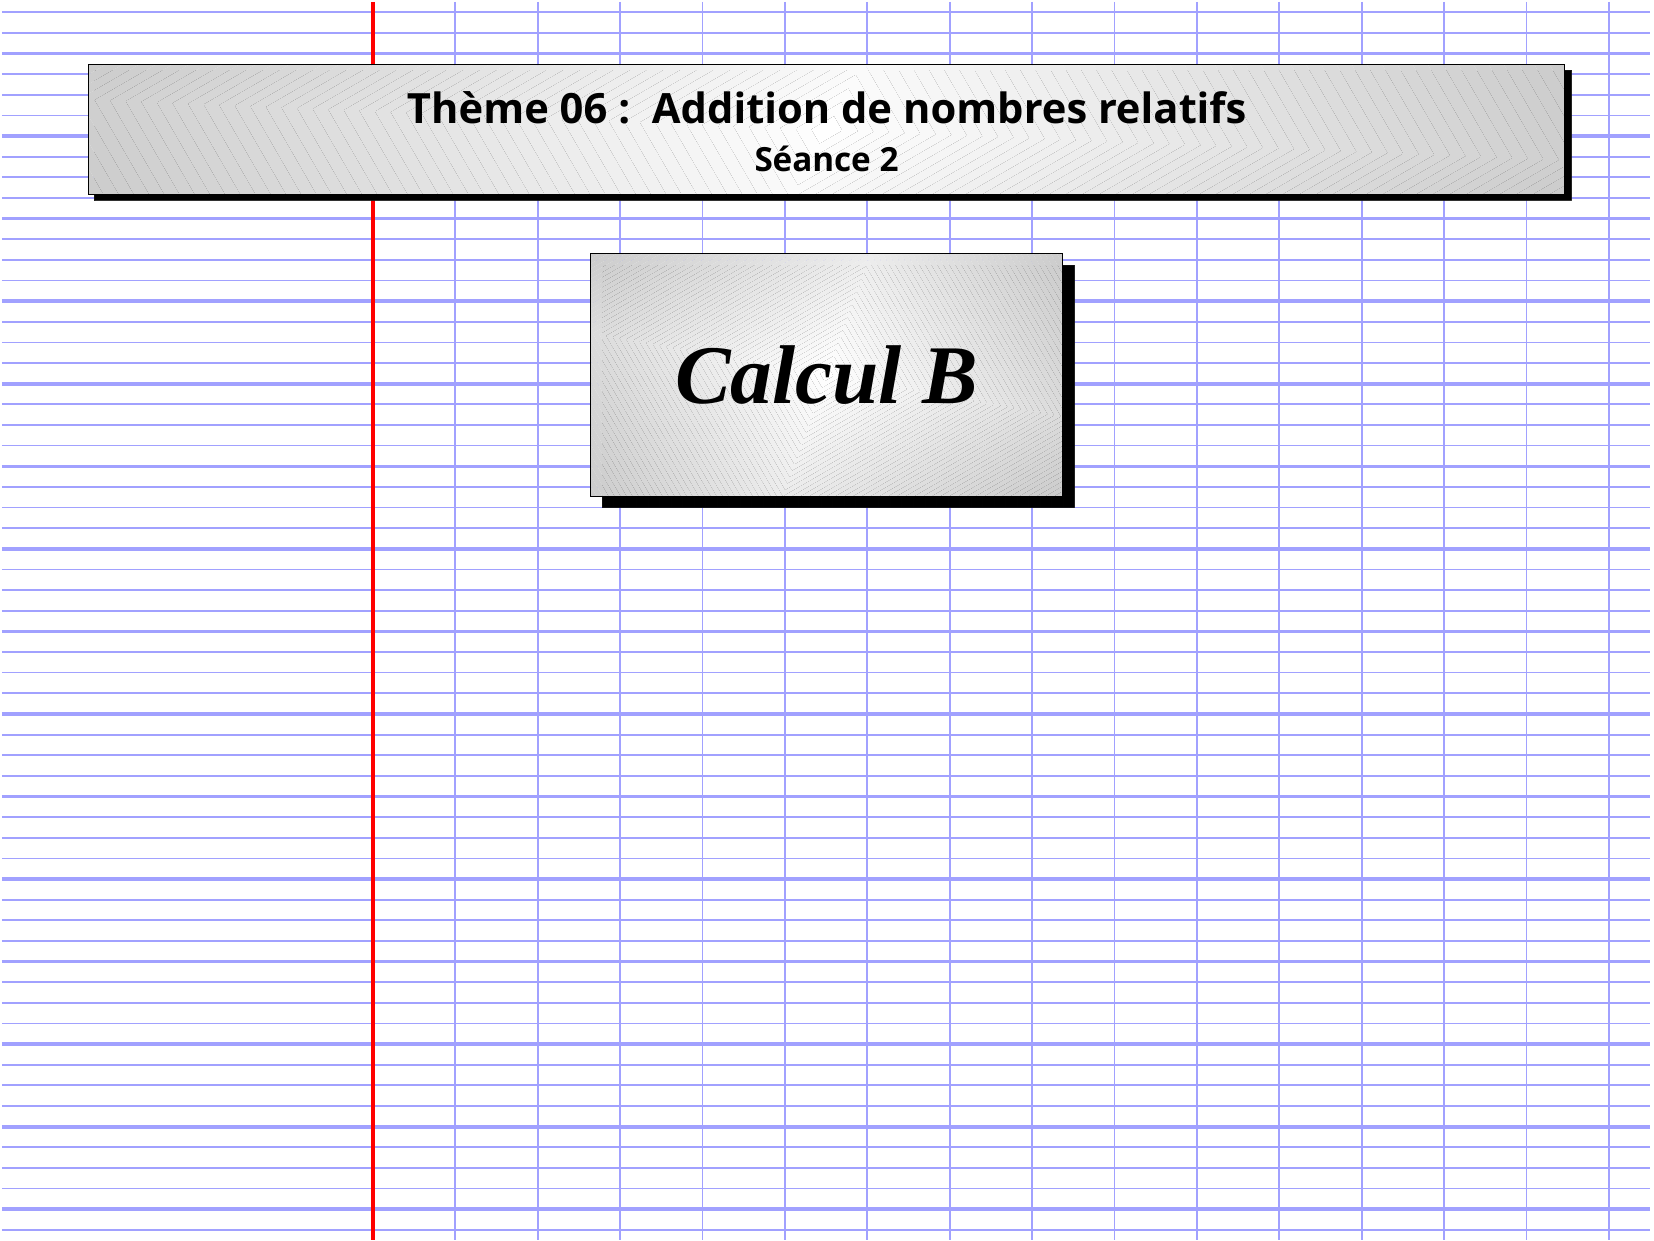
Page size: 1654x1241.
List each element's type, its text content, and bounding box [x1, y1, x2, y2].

text_box Calcul B [590, 253, 1063, 497]
picture [0, 0, 1654, 1241]
text_box Thème 06 : Addition de nombres relatifs Séance 2 [88, 64, 1565, 195]
